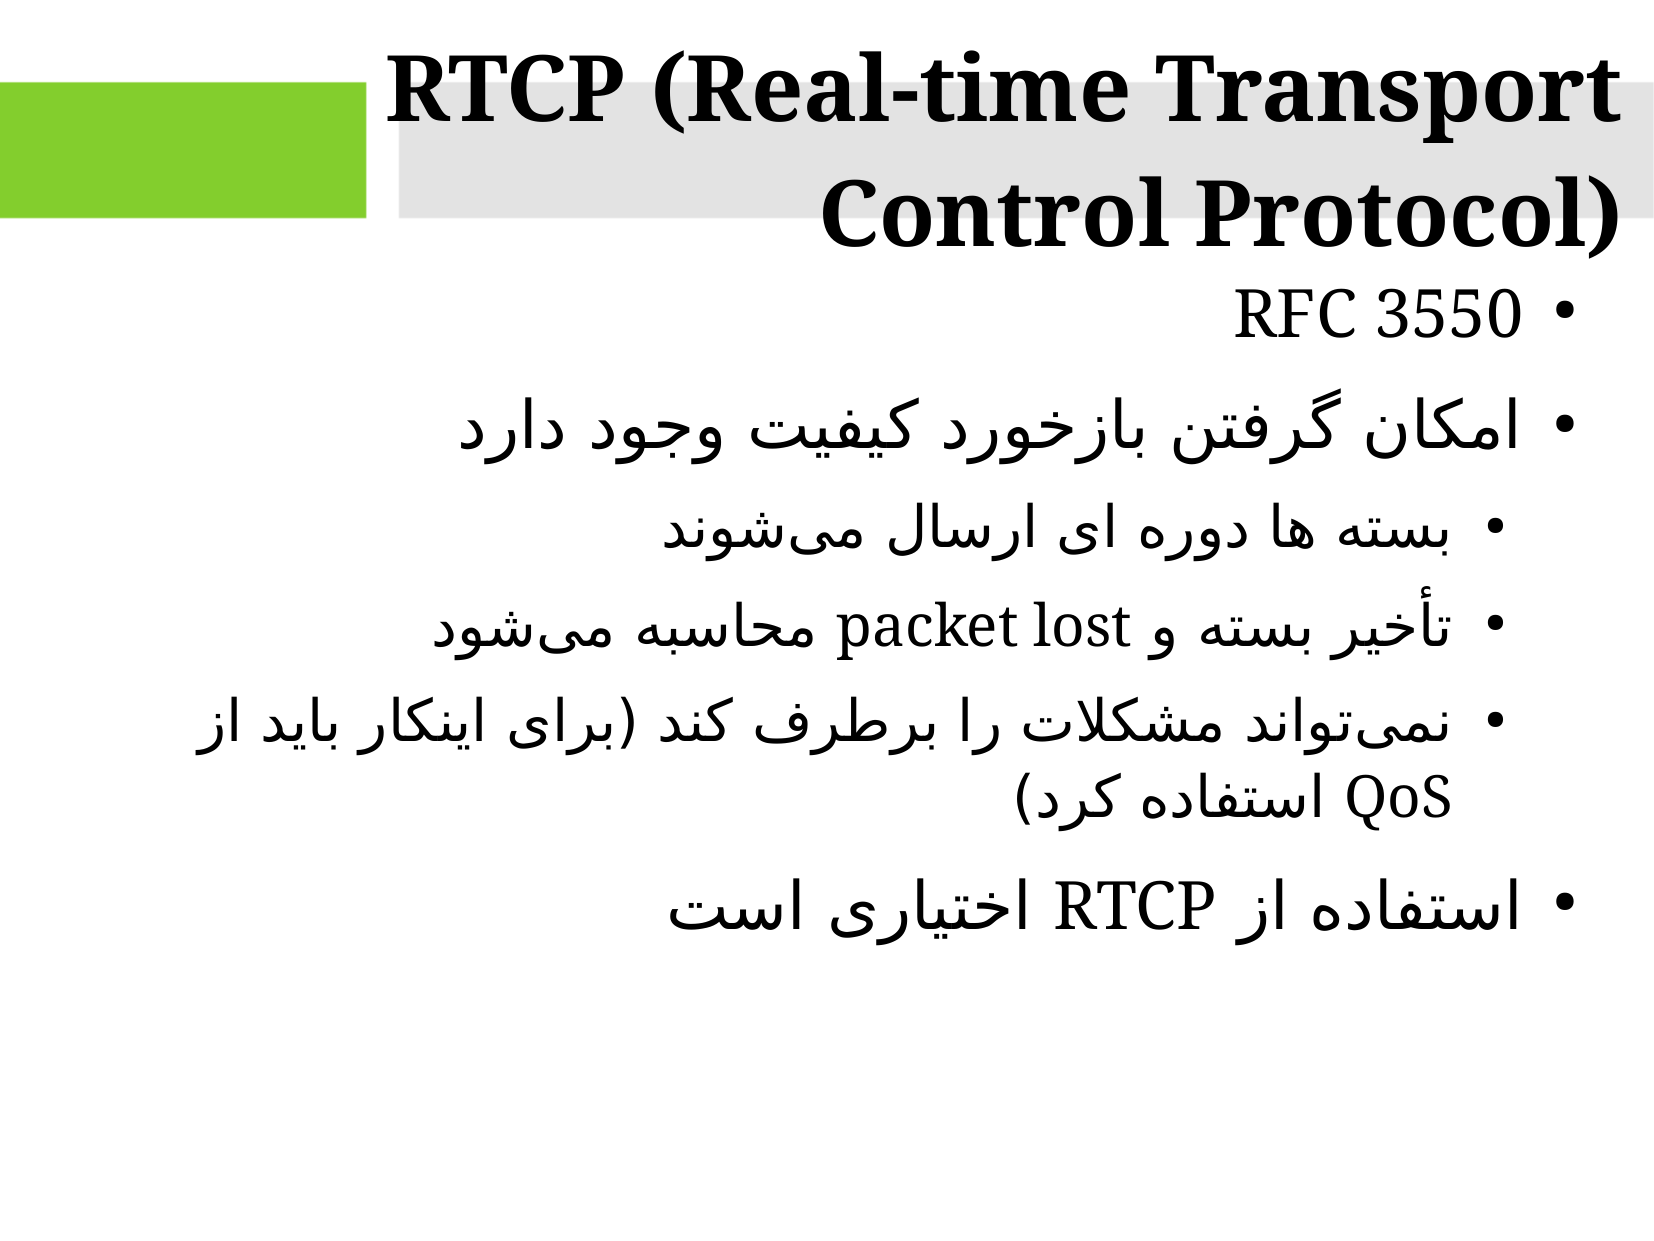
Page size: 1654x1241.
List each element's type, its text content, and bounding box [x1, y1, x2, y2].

title RTCP (Real-time Transport Control Protocol) [59, 73, 1625, 223]
picture [0, 0, 1654, 1241]
list RFC 3550 امکان گرفتن بازخورد کیفیت وجود دارد بسته ها دوره ای ارسال می‌شوند تأخیر بسته و packet lost محاسبه می‌شود نمی‌تواند مشکلات را برطرف کند (برای اینکار باید از QoS استفاده کرد) استفاده از RTCP اختیاری است [82, 265, 1595, 1152]
